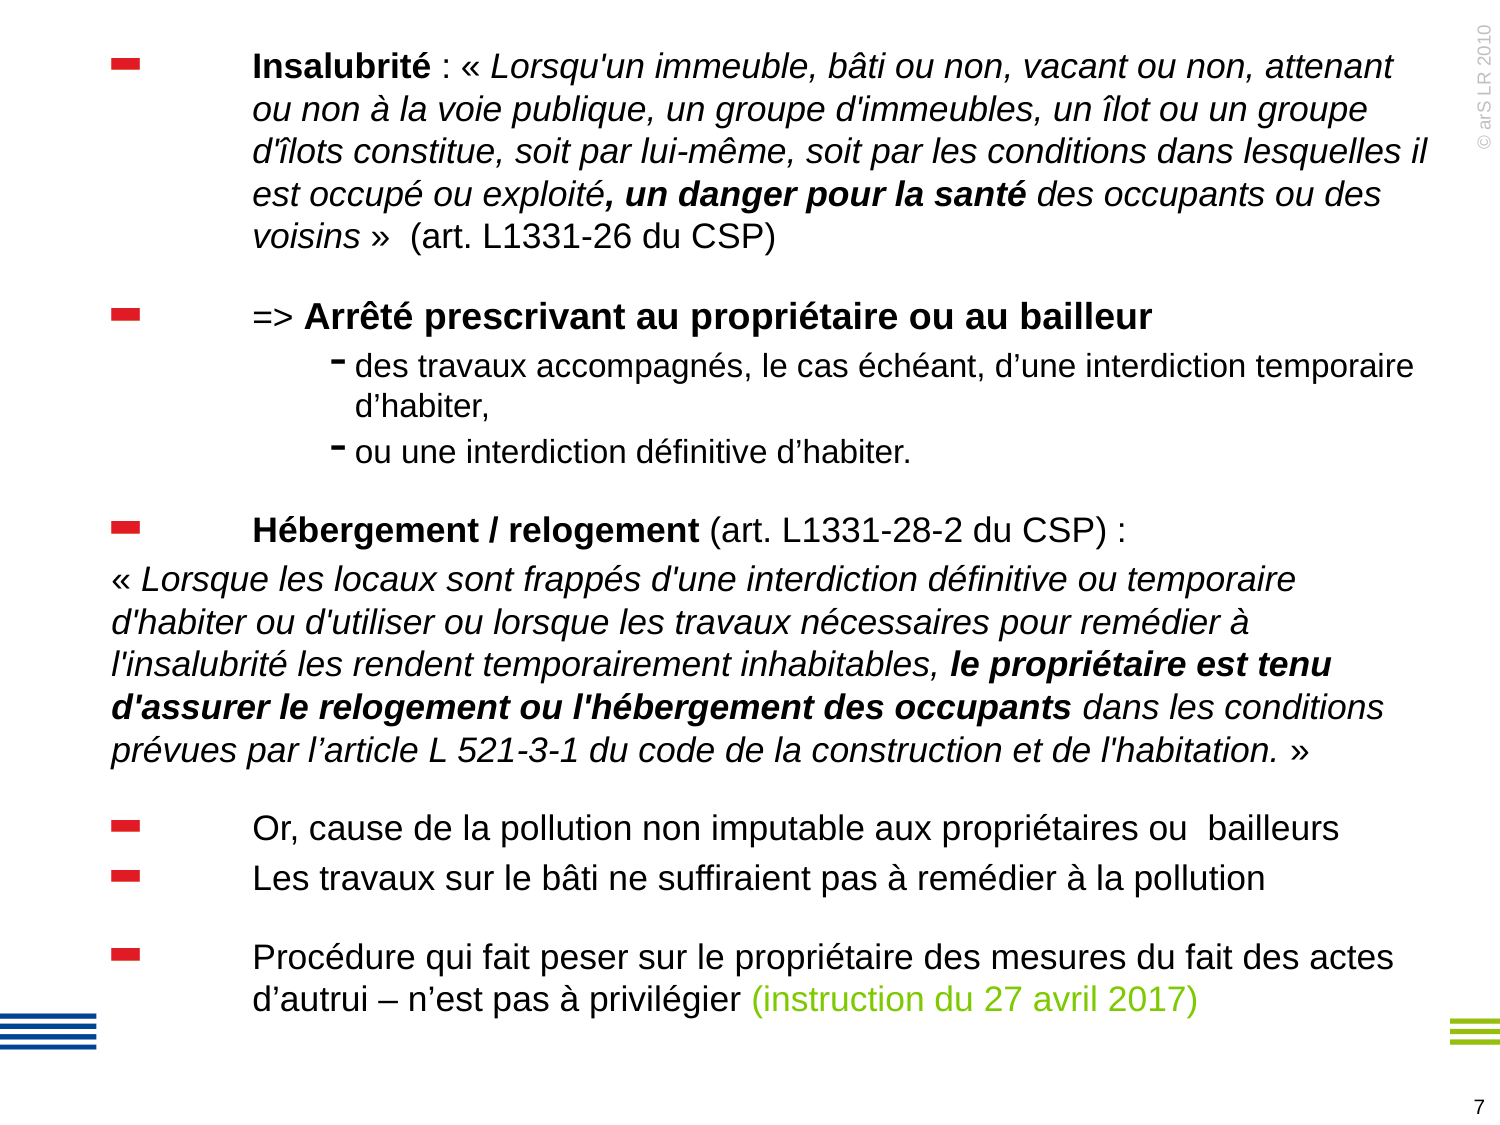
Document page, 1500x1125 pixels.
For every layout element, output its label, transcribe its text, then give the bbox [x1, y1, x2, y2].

slide_number <numéro> [1149, 1085, 1500, 1125]
picture [1450, 999, 1500, 1063]
picture [0, 999, 96, 1063]
list Insalubrité : « Lorsqu'un immeuble, bâti ou non, vacant ou non, attenant ou non à la voie publique, un groupe d'immeubles, un îlot ou un groupe d'îlots constitue, soit par lui-même, soit par les conditions dans lesquelles il est occupé ou exploité, un danger pour la santé des occupants ou des voisins » (art. L1331-26 du CSP) => Arrêté prescrivant au propriétaire ou au bailleur des travaux accompagnés, le cas échéant, d’une interdiction temporaire d’habiter, ou une interdiction définitive d’habiter. Hébergement / relogement (art. L1331-28-2 du CSP) : « Lorsque les locaux sont frappés d'une interdiction définitive ou temporaire d'habiter ou d'utiliser ou lorsque les travaux nécessaires pour remédier à l'insalubrité les rendent temporairement inhabitables, le propriétaire est tenu d'assurer le relogement ou l'hébergement des occupants dans les conditions prévues par l’article L 521-3-1 du code de la construction et de l'habitation. » Or, cause de la pollution non imputable aux propriétaires ou bailleurs Les travaux sur le bâti ne suffiraient pas à remédier à la pollution Procédure qui fait peser sur le propriétaire des mesures du fait des actes d’autrui – n’est pas à privilégier (instruction du 27 avril 2017) [96, 35, 1450, 1084]
